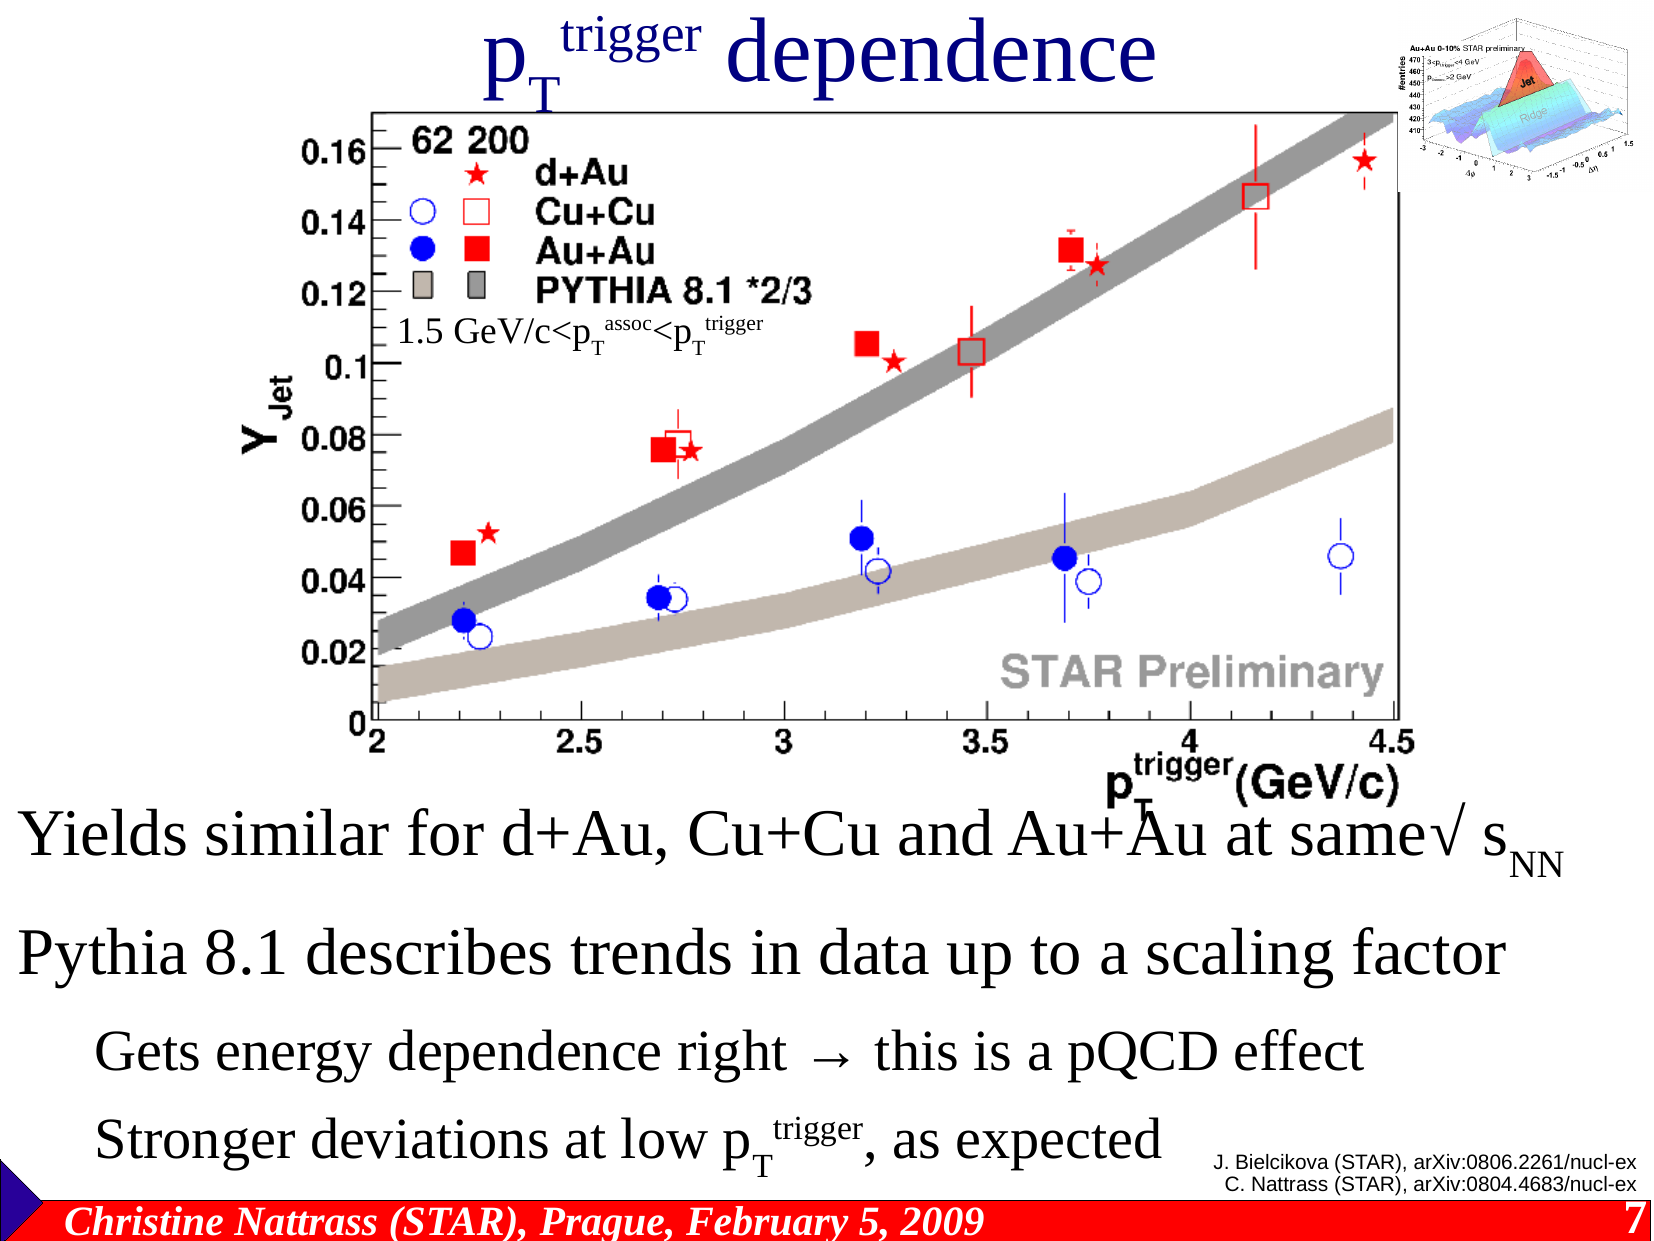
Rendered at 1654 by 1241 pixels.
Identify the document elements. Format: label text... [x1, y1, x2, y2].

text_box 7 [1549, 1183, 1654, 1241]
picture [235, 0, 1654, 795]
text_box 1.5 GeV/c<pTassoc<pTtrigger [382, 302, 908, 368]
list Yields similar for d+Au, Cu+Cu and Au+Au at same√ sNN Pythia 8.1 describes trends in data up to a scaling factor Gets energy dependence right → this is a pQCD effect Stronger deviations at low pTtrigger, as expected [0, 795, 1648, 1186]
text_box J. Bielcikova (STAR), arXiv:0806.2261/nucl-ex C. Nattrass (STAR), arXiv:0804.4683/nucl-ex [1136, 1145, 1652, 1205]
title pTtrigger dependence [76, 0, 1398, 124]
